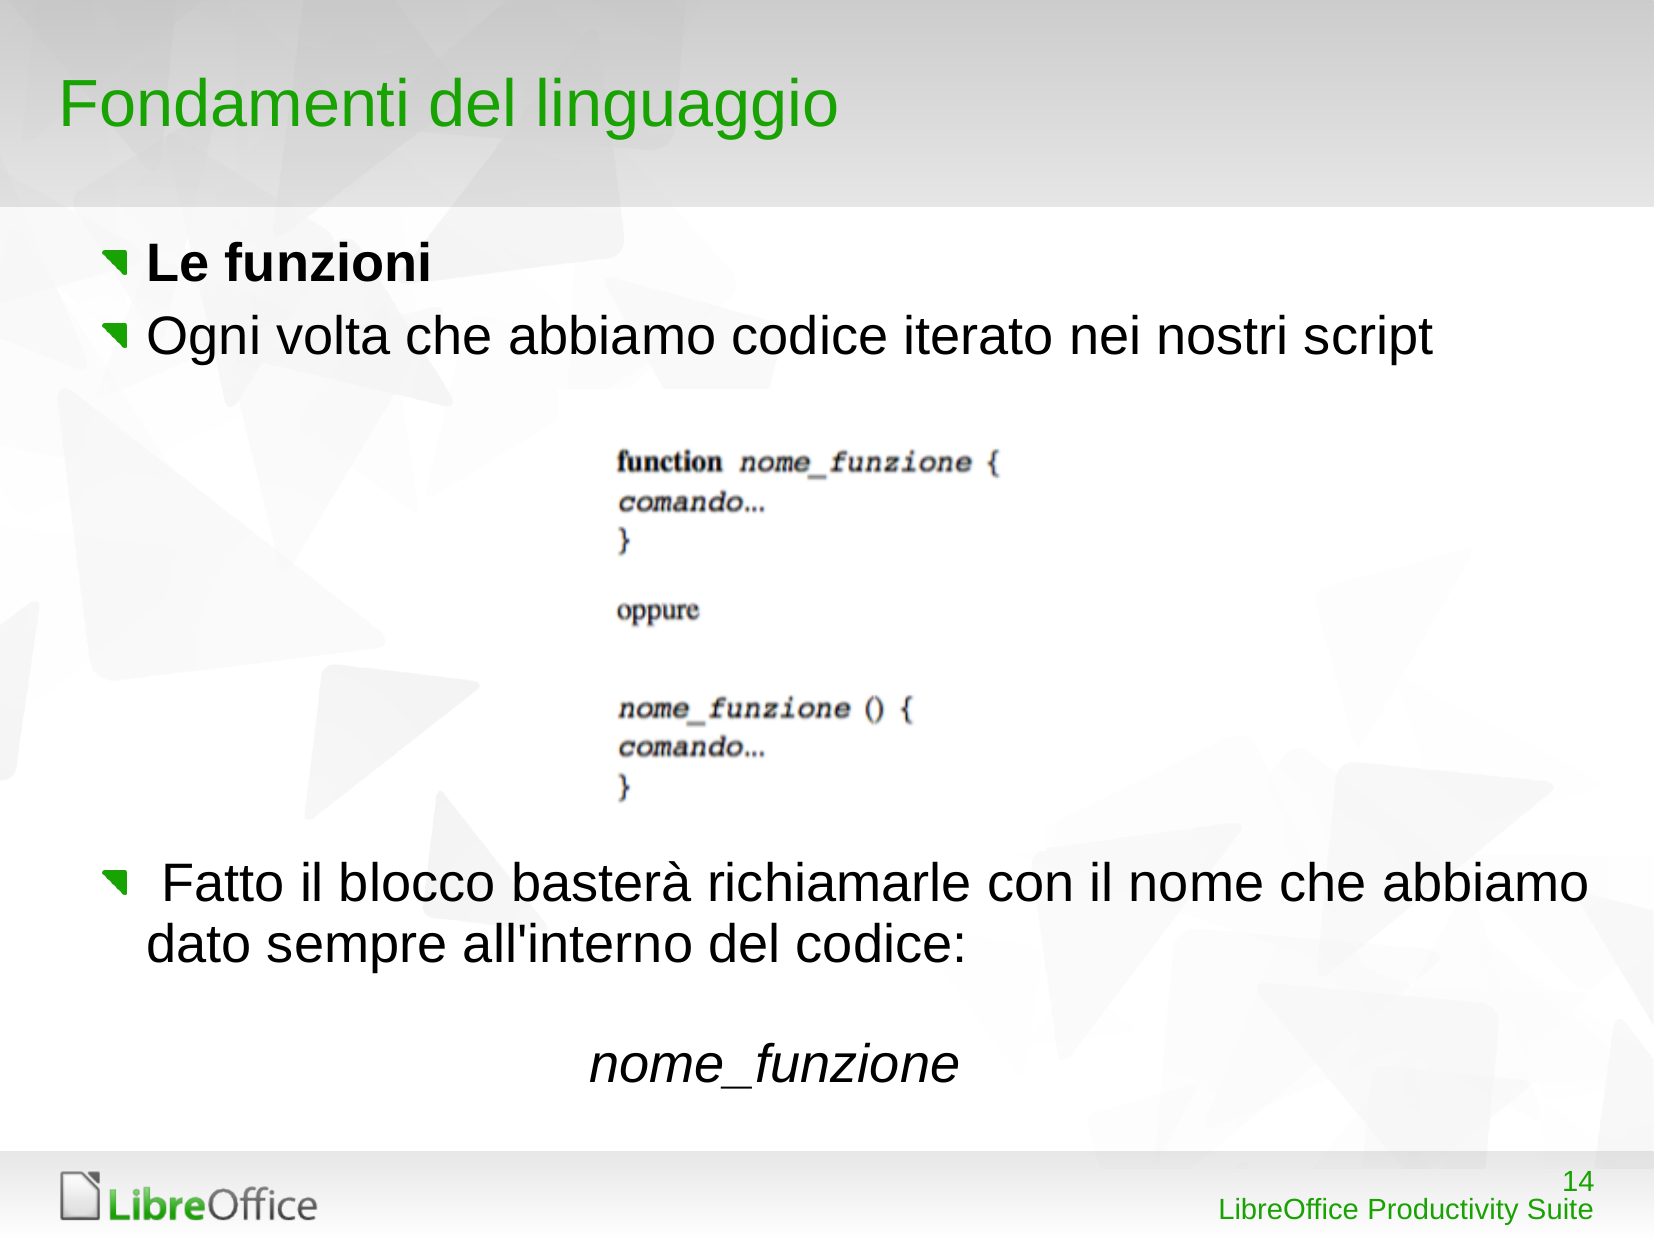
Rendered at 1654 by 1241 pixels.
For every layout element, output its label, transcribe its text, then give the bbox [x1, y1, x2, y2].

title Fondamenti del linguaggio [59, 29, 1595, 159]
picture [41, 1152, 337, 1240]
list Le funzioni Ogni volta che abbiamo codice iterato nei nostri script [59, 159, 1595, 502]
list Fatto il blocco basterà richiamarle con il nome che abbiamo dato sempre all'interno del codice: nome_funzione [59, 779, 1595, 1123]
picture [0, 0, 1654, 1169]
